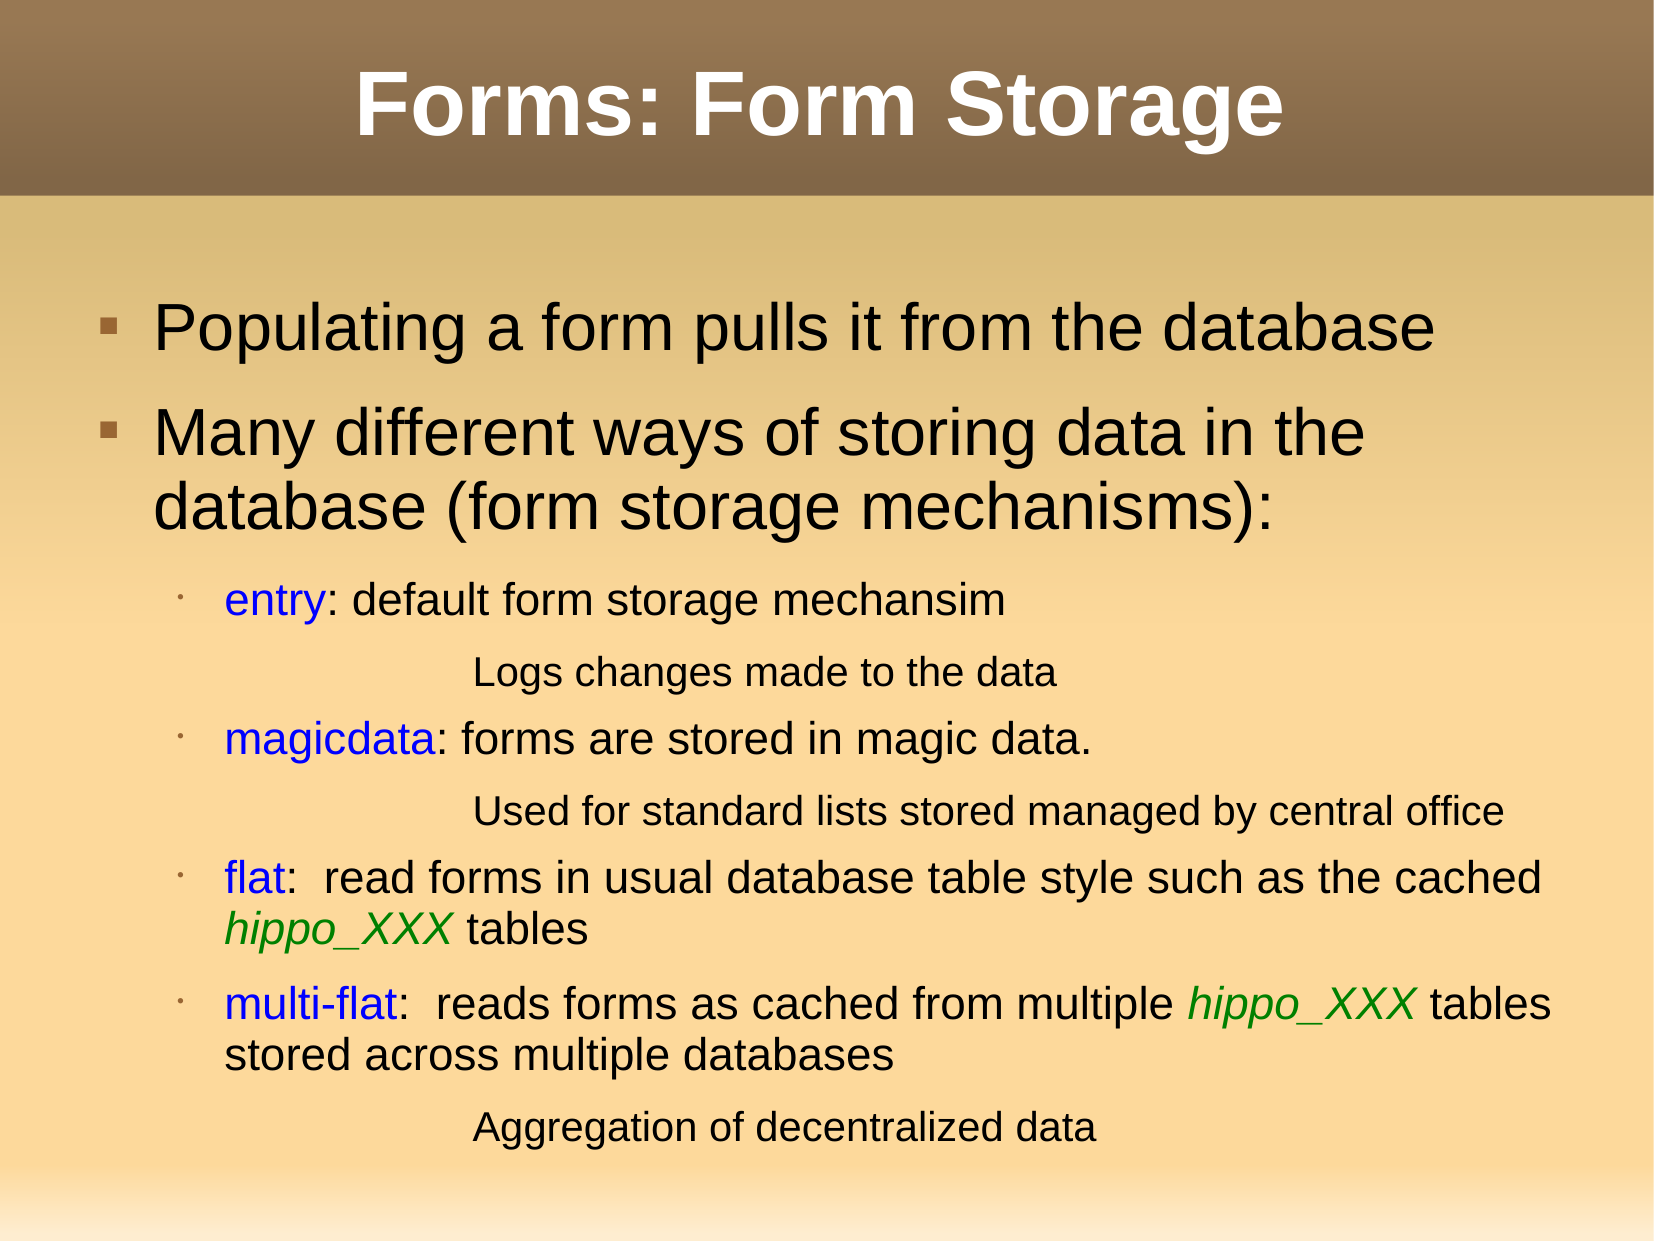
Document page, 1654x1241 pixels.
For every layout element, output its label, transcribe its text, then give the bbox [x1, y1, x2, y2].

picture [0, 0, 1654, 1241]
title Forms: Form Storage [76, 7, 1565, 200]
list Populating a form pulls it from the database Many different ways of storing data in the database (form storage mechanisms): entry: default form storage mechansim Logs changes made to the data magicdata: forms are stored in magic data. Used for standard lists stored managed by central office flat: read forms in usual database table style such as the cached hippo_XXX tables multi-flat: reads forms as cached from multiple hippo_XXX tables stored across multiple databases Aggregation of decentralized data [82, 290, 1571, 1151]
